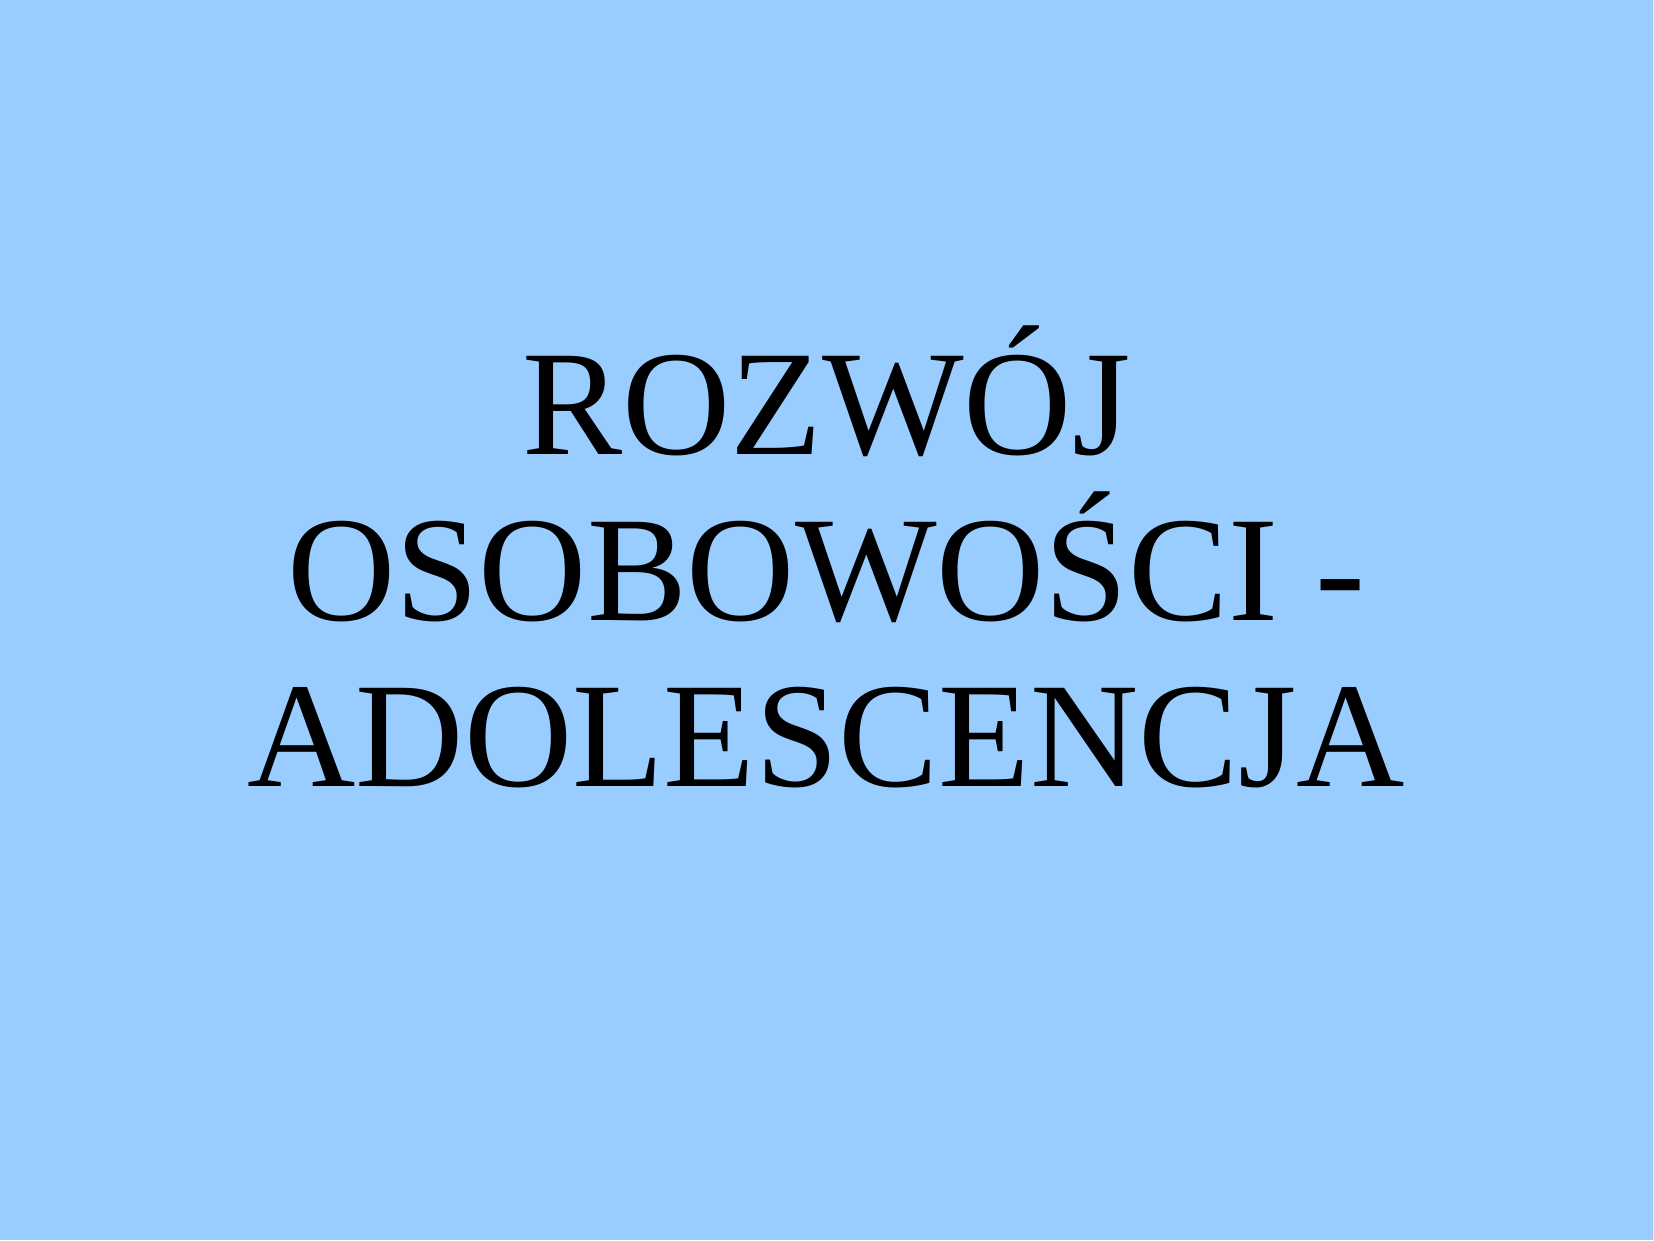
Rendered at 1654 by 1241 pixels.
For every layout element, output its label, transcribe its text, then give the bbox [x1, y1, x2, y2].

subtitle ROZWÓJ OSOBOWOŚCI - ADOLESCENCJA [82, 159, 1571, 981]
